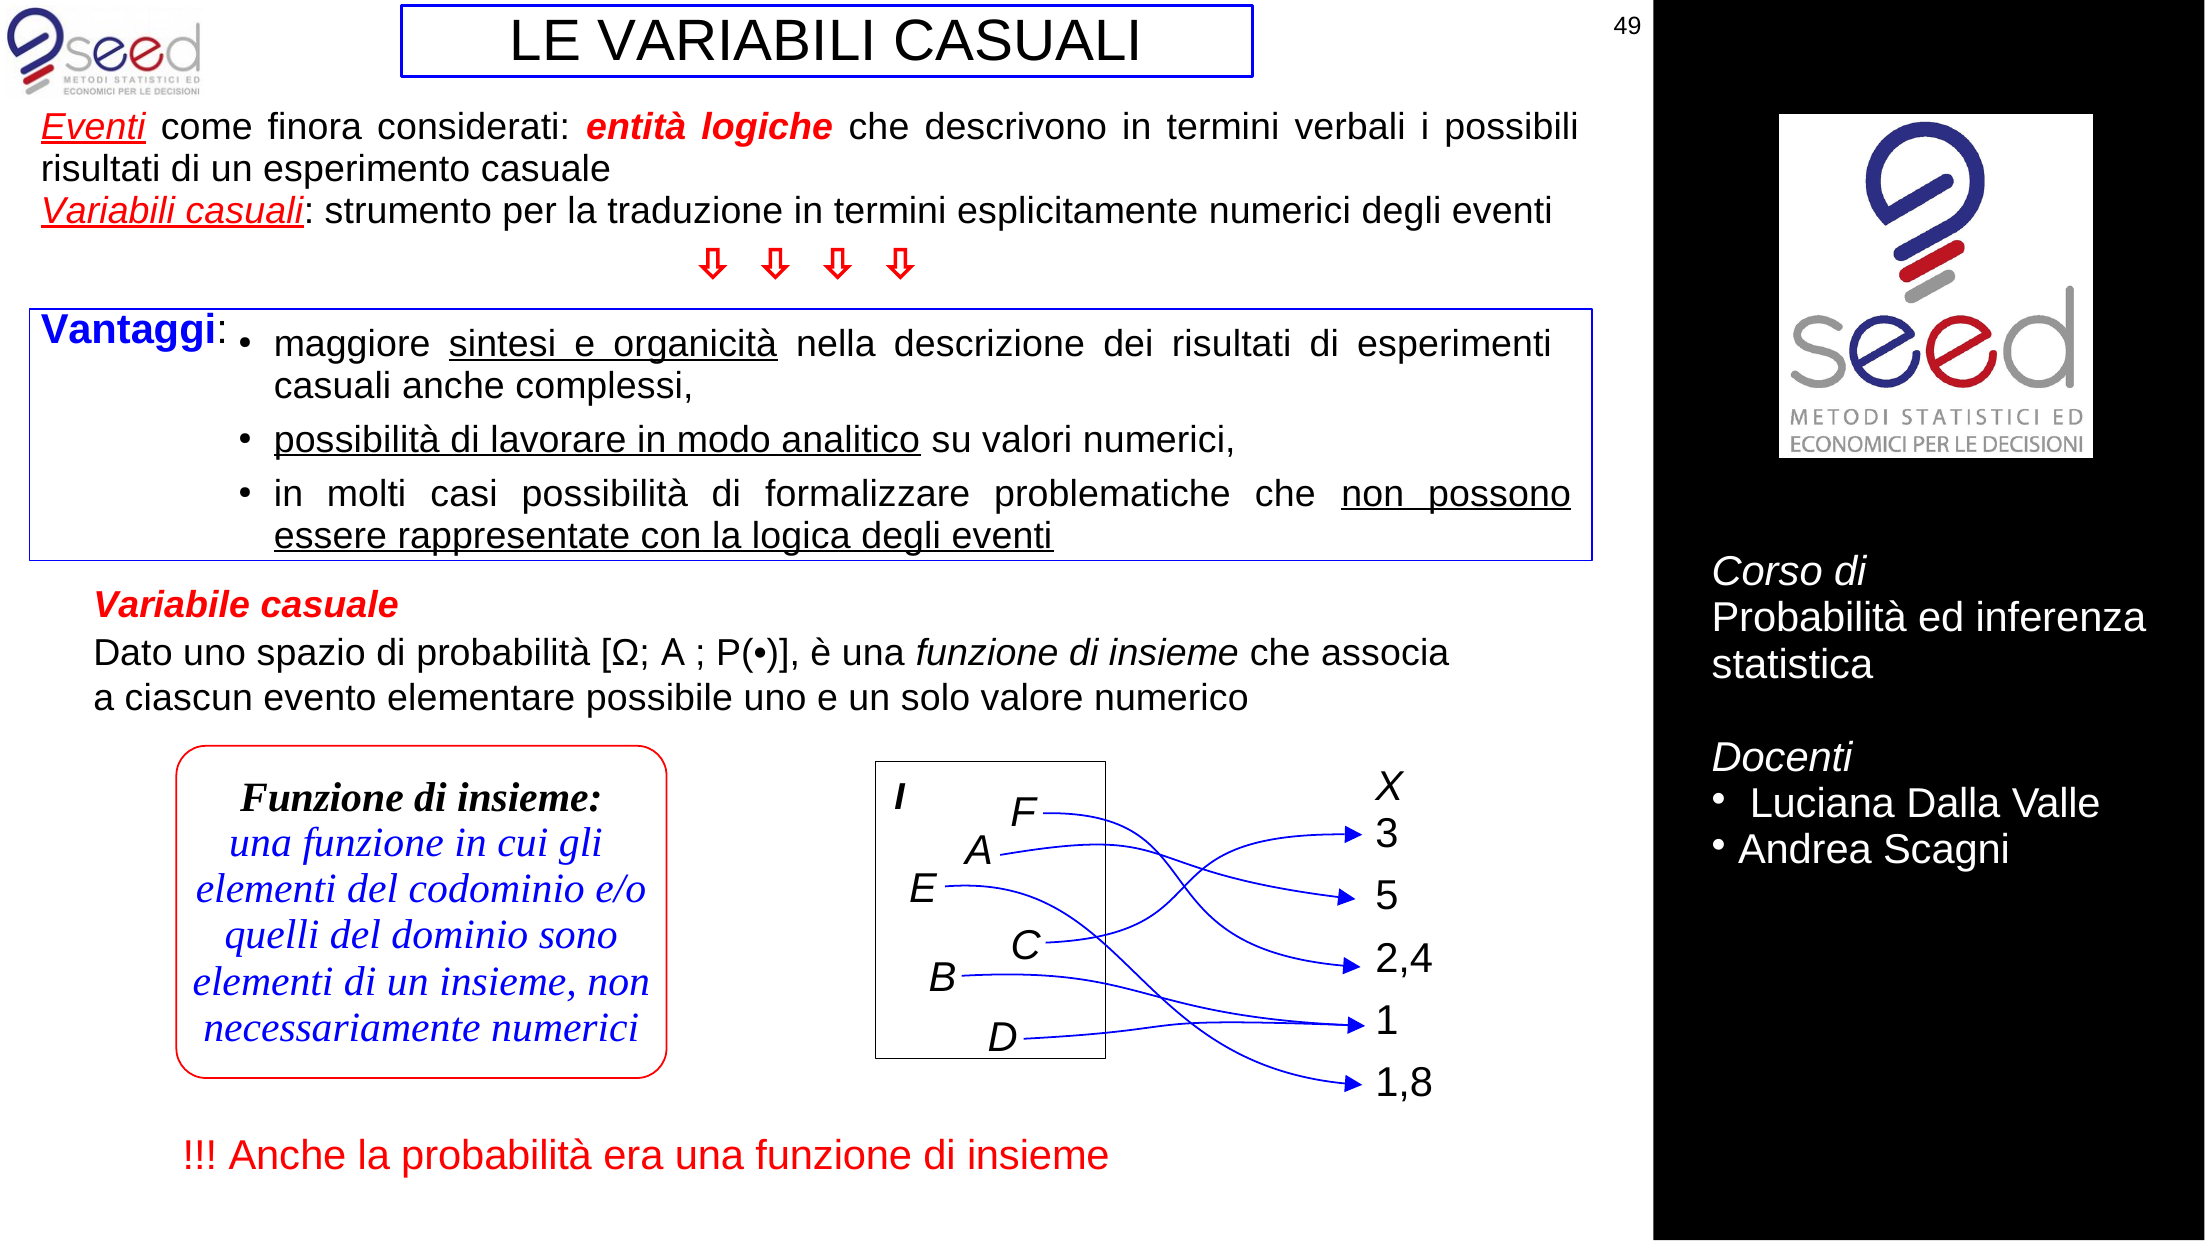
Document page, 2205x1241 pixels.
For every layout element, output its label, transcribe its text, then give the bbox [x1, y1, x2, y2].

text_box F [1010, 788, 1048, 837]
text_box !!! Anche la probabilità era una funzione di insieme [182, 1131, 1119, 1179]
text_box A [965, 827, 1005, 876]
text_box I [894, 772, 917, 821]
text_box C [1010, 921, 1053, 970]
text_box Eventi come finora considerati: entità logiche che descrivono in termini verbali i possibili risultati di un esperimento casuale Variabili casuali: strumento per la traduzione in termini esplicitamente numerici degli eventi  Vantaggi: [40, 310, 1581, 368]
text_box B [928, 954, 969, 1003]
text_box E [909, 865, 949, 914]
picture [5, 5, 203, 98]
text_box X 3 5 2,4 1 1,8 [1375, 763, 1478, 1116]
text_box D [987, 1013, 1030, 1062]
text_box LE VARIABILI CASUALI [401, 5, 1253, 77]
text_box Variabile casuale Dato uno spazio di probabilità [Ω; A ; P(•)], è una funzione di insieme che associa a ciascun evento elementare possibile uno e un solo valore numerico [93, 583, 1451, 715]
picture [1779, 114, 2093, 458]
text_box Eventi come finora considerati: entità logiche che descrivono in termini verbali i possibili risultati di un esperimento casuale Variabili casuali: strumento per la traduzione in termini esplicitamente numerici degli eventi  Vantaggi: [40, 105, 1581, 308]
text_box Funzione di insieme: una funzione in cui gli elementi del codominio e/o quelli del dominio sono elementi di un insieme, non necessariamente numerici [176, 745, 667, 1078]
text_box maggiore sintesi e organicità nella descrizione dei risultati di esperimenti casuali anche complessi, possibilità di lavorare in modo analitico su valori numerici, in molti casi possibilità di formalizzare problematiche che non possono essere rappresentate con la logica degli eventi [238, 322, 1572, 557]
